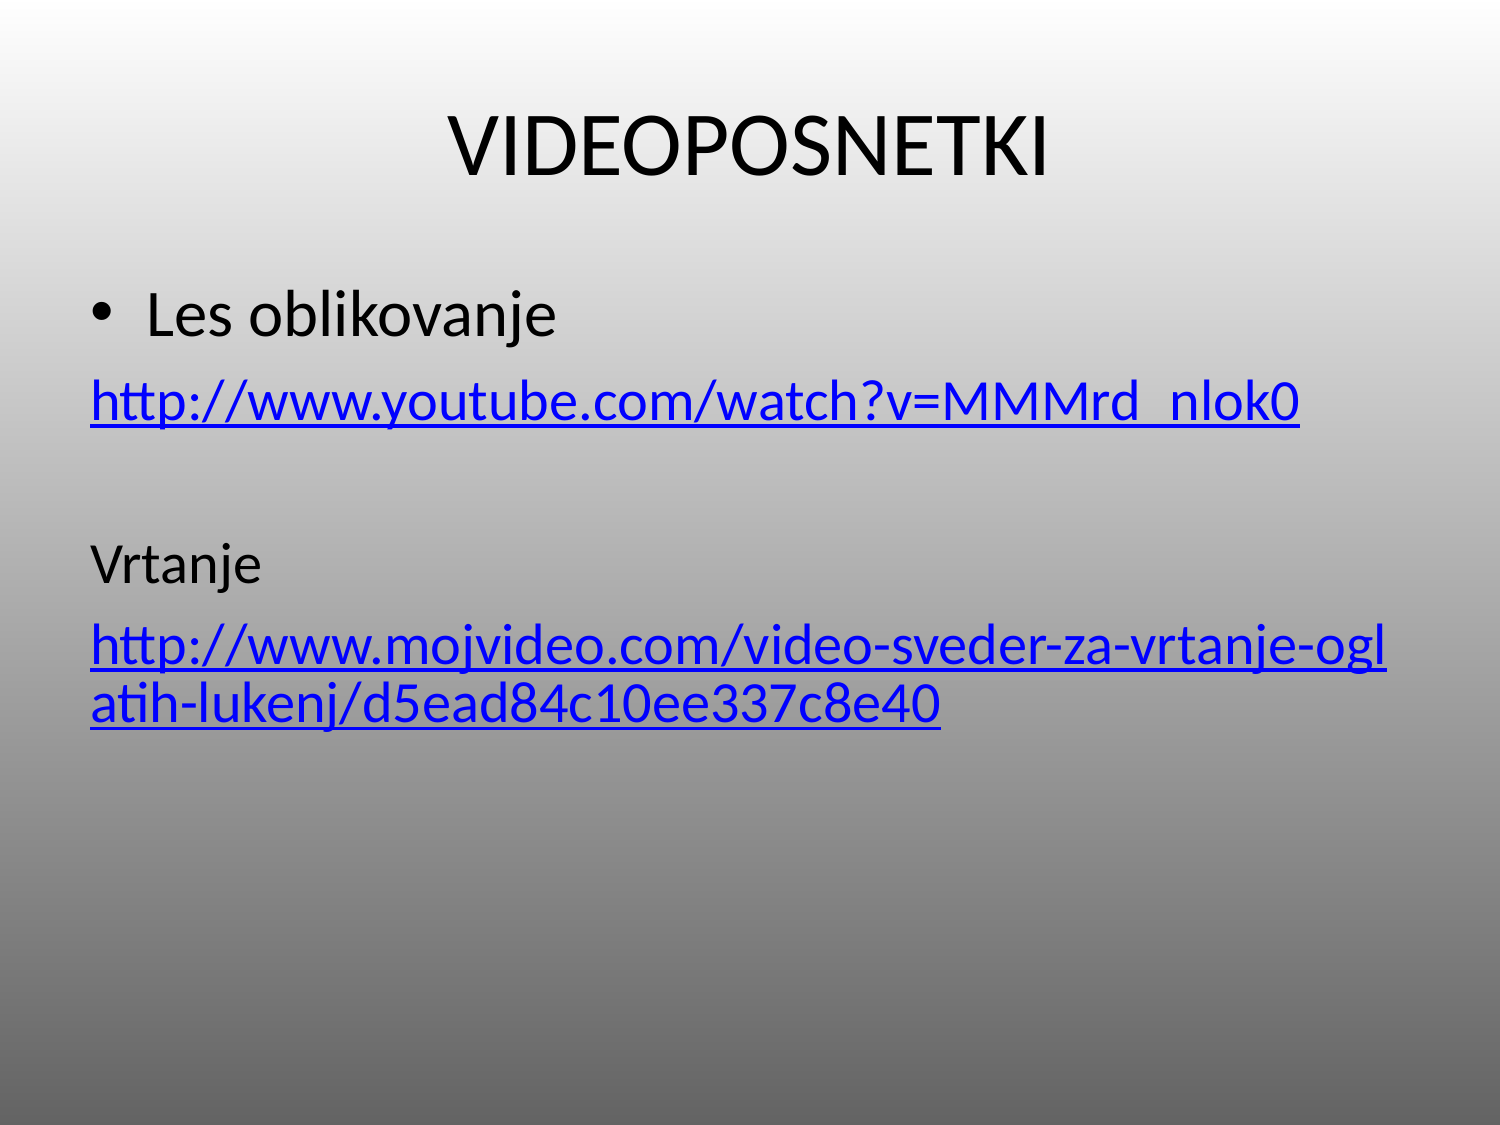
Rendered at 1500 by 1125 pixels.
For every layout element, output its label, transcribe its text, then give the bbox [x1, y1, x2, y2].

title VIDEOPOSNETKI [75, 45, 1425, 233]
list Les oblikovanje http://www.youtube.com/watch?v=MMMrd_nlok0 Vrtanje http://www.mojvideo.com/video-sveder-za-vrtanje-oglatih-lukenj/d5ead84c10ee337c8e40 [75, 262, 1425, 1005]
